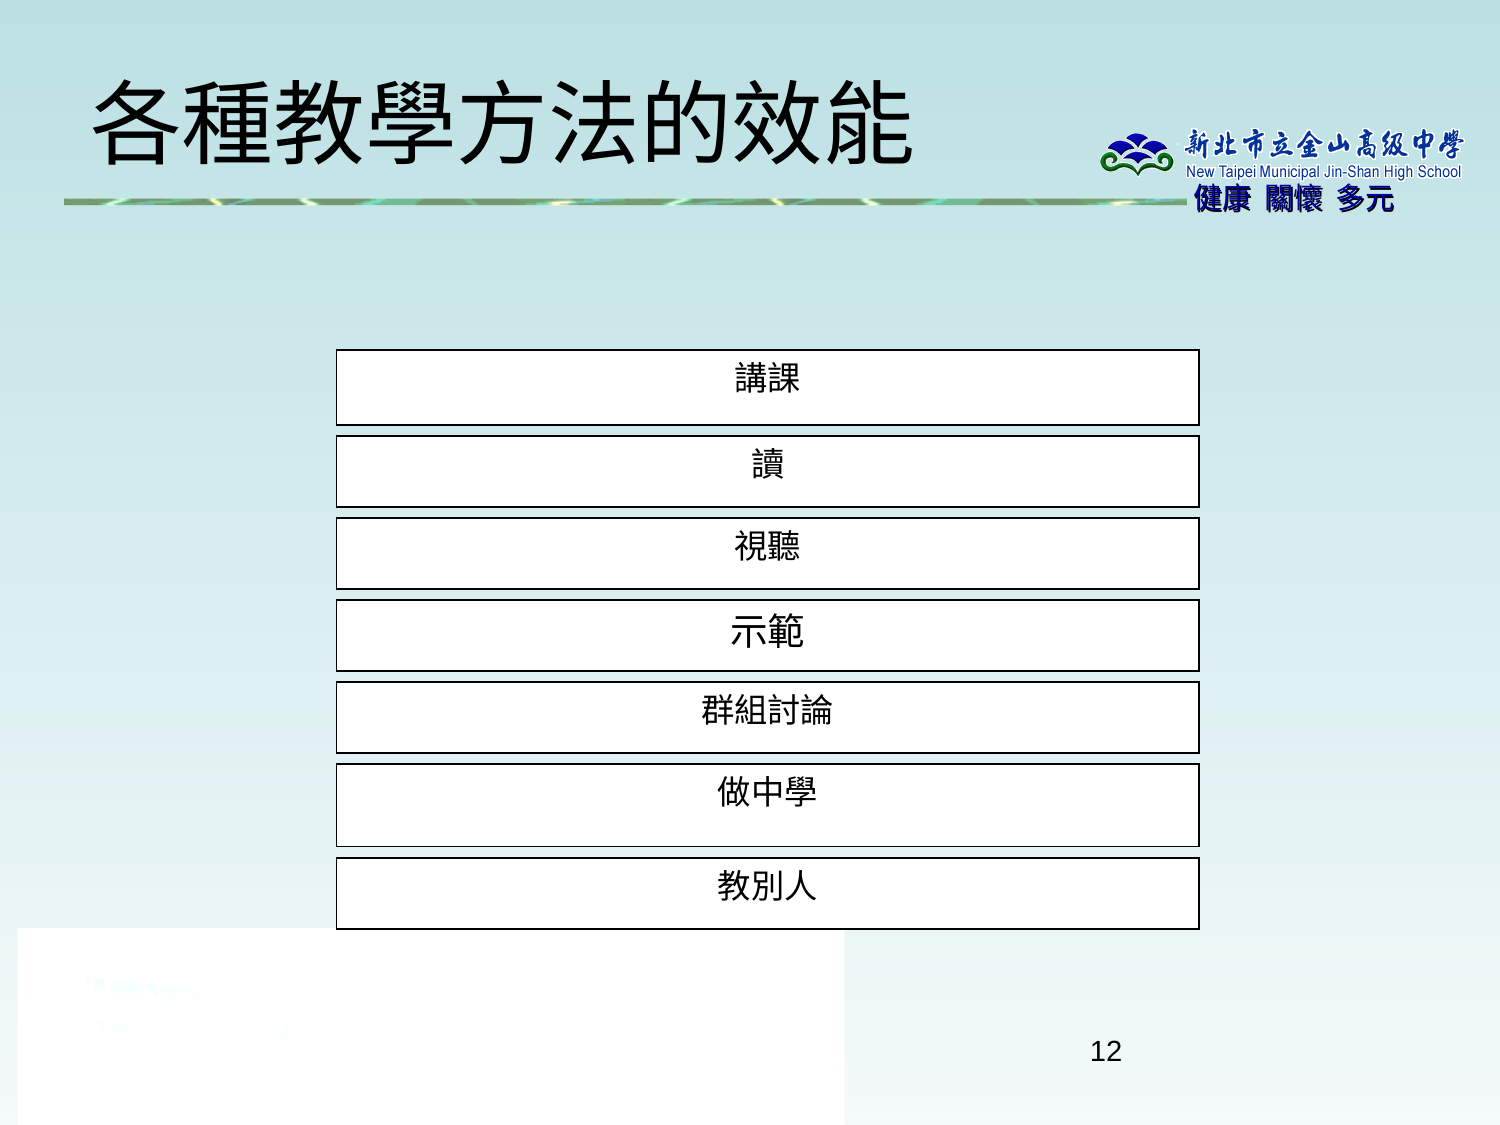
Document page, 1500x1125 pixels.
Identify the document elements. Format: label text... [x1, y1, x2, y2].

text_box 講課 [336, 350, 1199, 425]
text_box [1074, 1024, 1426, 1103]
text_box 讀 [336, 435, 1199, 507]
title 各種教學方法的效能 [75, 45, 1426, 197]
text_box 群組討論 [336, 682, 1199, 753]
text_box 做中學 [336, 764, 1199, 847]
text_box 教別人 [336, 858, 1199, 929]
text_box 視聽 [336, 517, 1199, 589]
text_box 示範 [336, 600, 1199, 671]
